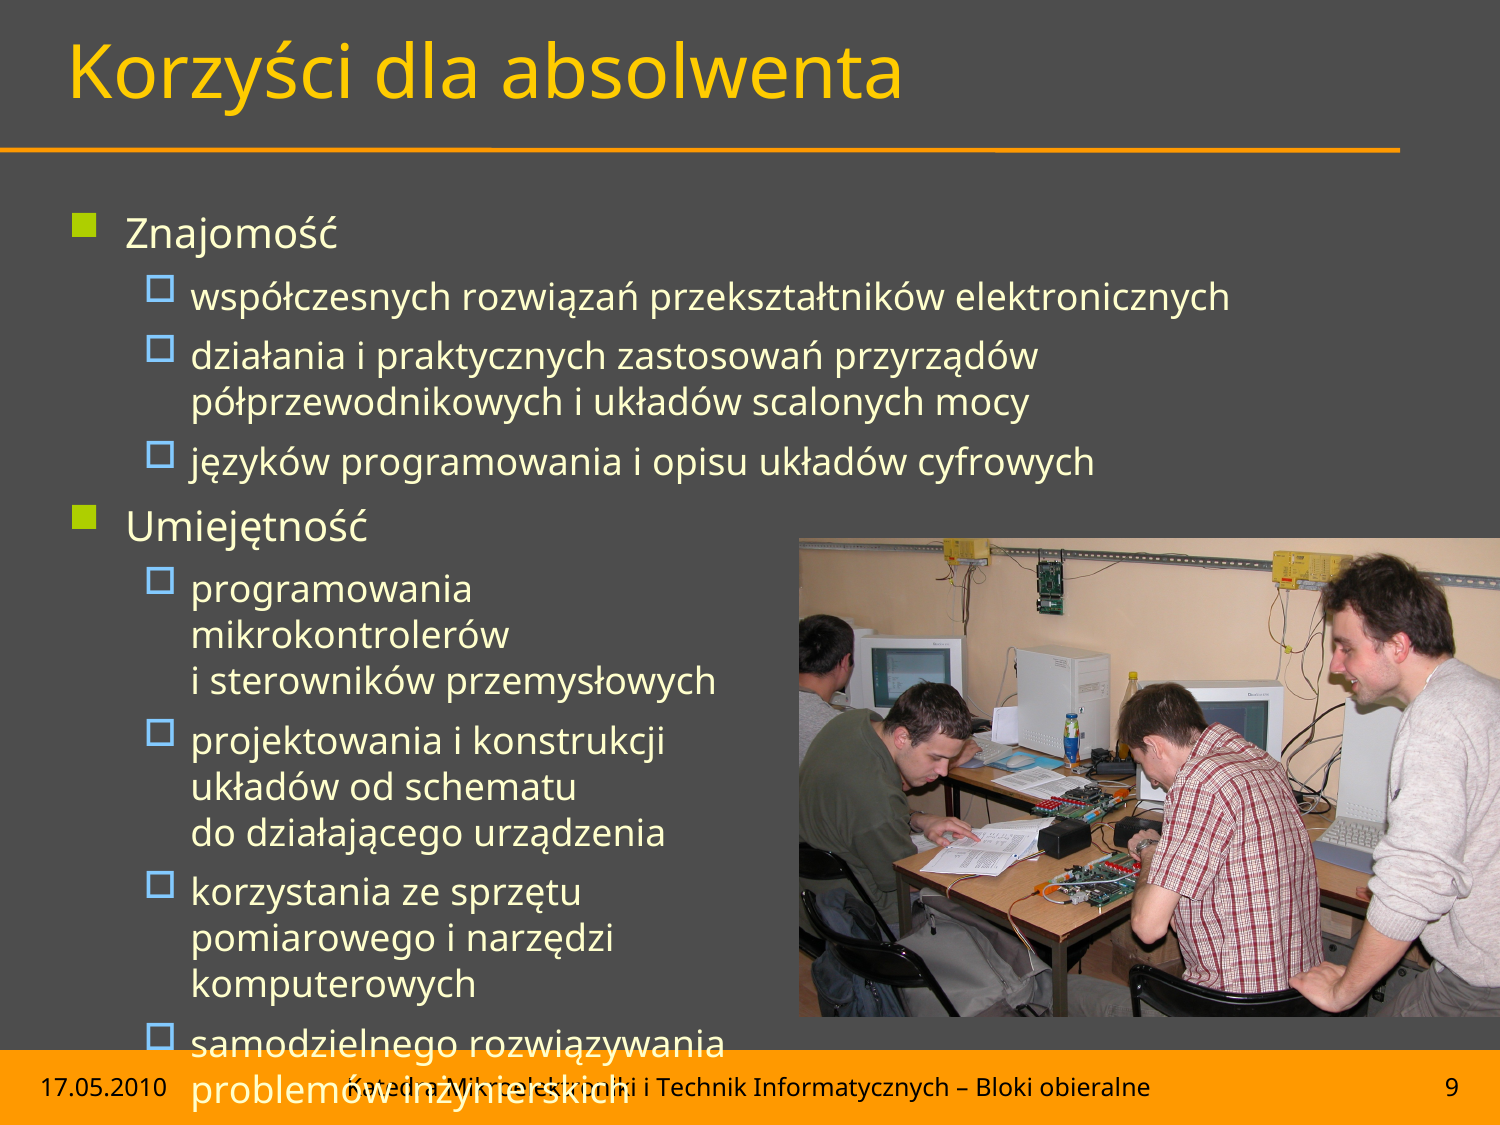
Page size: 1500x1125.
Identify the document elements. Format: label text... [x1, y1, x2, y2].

list Znajomość współczesnych rozwiązań przekształtników elektronicznych działania i praktycznych zastosowań przyrządów półprzewodnikowych i układów scalonych mocy języków programowania i opisu układów cyfrowych Umiejętność programowania mikrokontrolerów i sterowników przemysłowych projektowania i konstrukcji układów od schematu do działającego urządzenia korzystania ze sprzętu pomiarowego i narzędzi komputerowych samodzielnego rozwiązywania problemów inżynierskich [53, 200, 1401, 1036]
picture [799, 538, 1500, 1017]
title Korzyści dla absolwenta [52, 12, 1469, 127]
